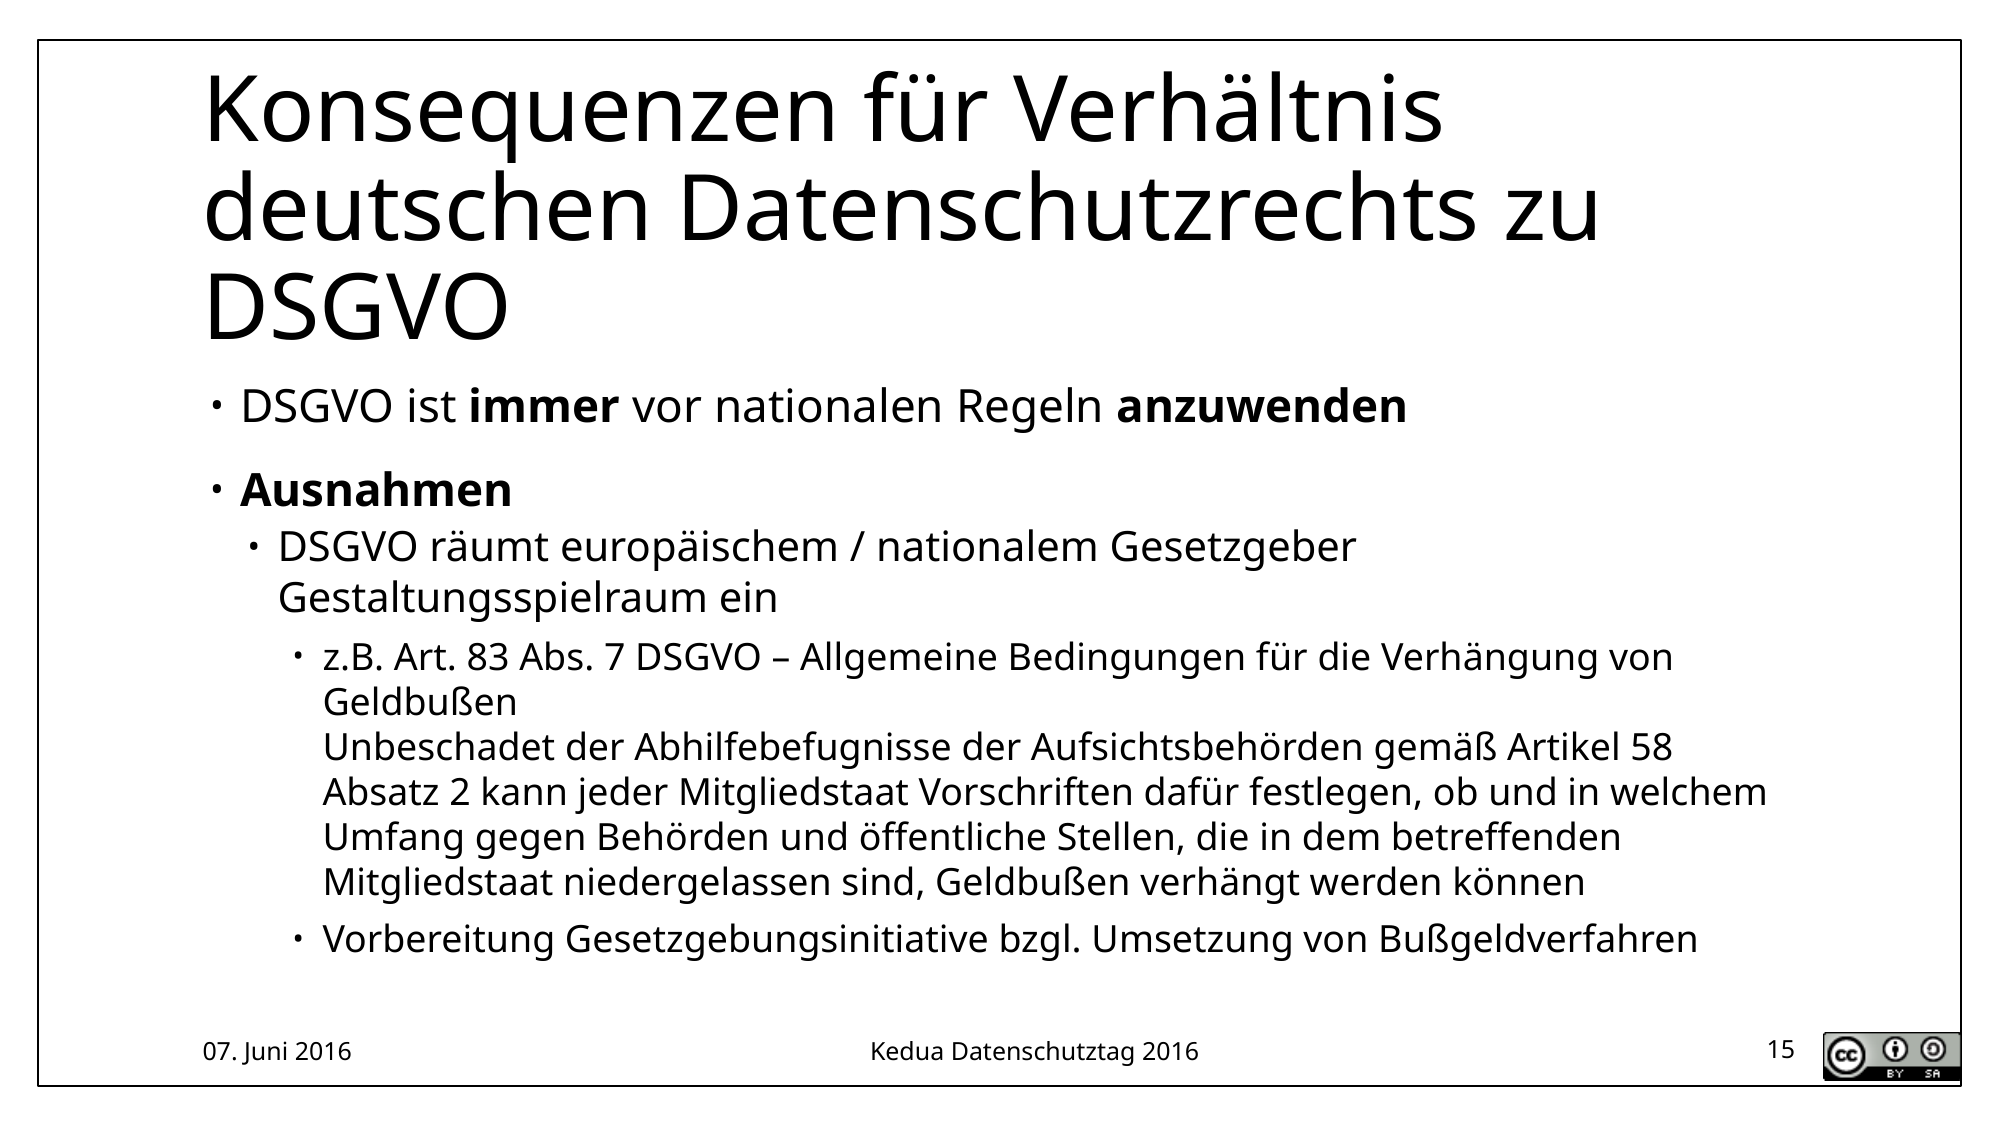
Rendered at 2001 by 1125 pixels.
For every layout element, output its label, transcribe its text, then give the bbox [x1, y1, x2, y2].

title Konsequenzen für Verhältnis deutschen Datenschutzrechts zu DSGVO [187, 99, 1808, 323]
footer Kedua Datenschutztag 2016 [647, 1020, 1422, 1081]
list DSGVO ist immer vor nationalen Regeln anzuwenden Ausnahmen DSGVO räumt europäischem / nationalem Gesetzgeber Gestaltungsspielraum ein z.B. Art. 83 Abs. 7 DSGVO – Allgemeine Bedingungen für die Verhängung von Geldbußen Unbeschadet der Abhilfebefugnisse der Aufsichtsbehörden gemäß Artikel 58 Absatz 2 kann jeder Mitgliedstaat Vorschriften dafür festlegen, ob und in welchem Umfang gegen Behörden und öffentliche Stellen, die in dem betreffenden Mitgliedstaat niedergelassen sind, Geldbußen verhängt werden können Vorbereitung Gesetzgebungsinitiative bzgl. Umsetzung von Bußgeldverfahren [187, 337, 1808, 1000]
picture [1823, 1032, 1962, 1081]
slide_number 07. Juni 2016 [187, 1020, 570, 1081]
slide_number <Foliennummer> [1530, 1020, 1811, 1081]
